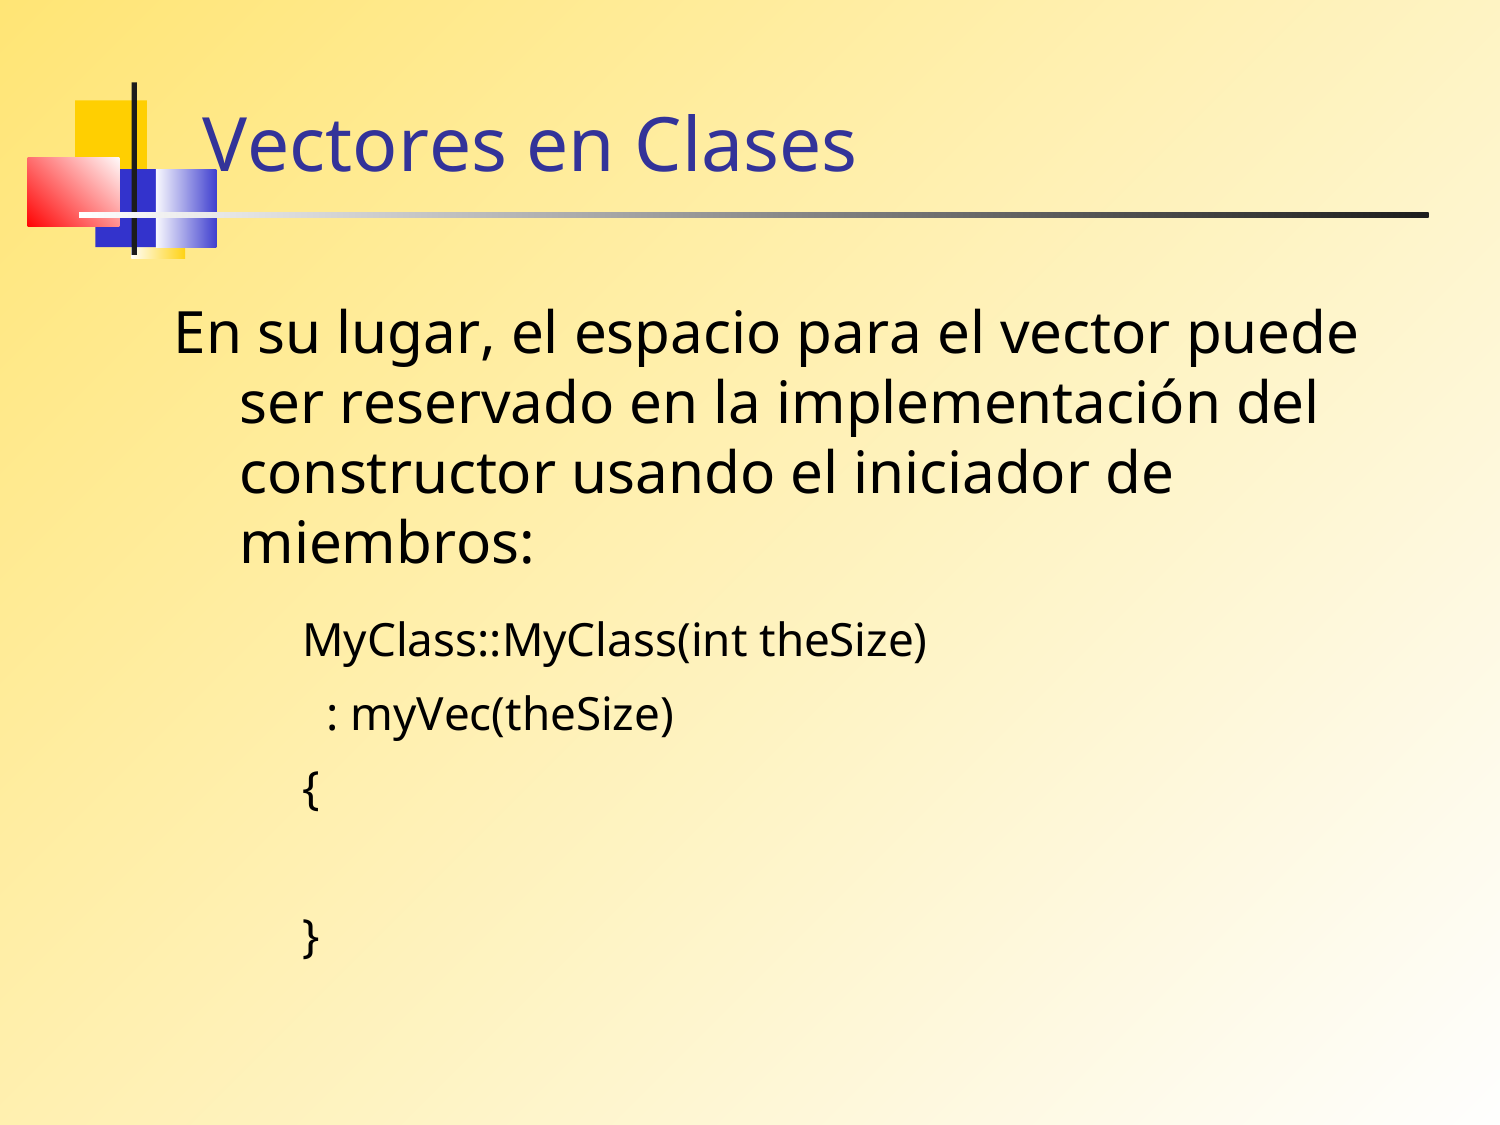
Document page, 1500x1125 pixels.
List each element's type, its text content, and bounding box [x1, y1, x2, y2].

list MyClass::MyClass(int theSize)‏ : myVec(theSize)‏ { } [287, 600, 1450, 1051]
text_box En su lugar, el espacio para el vector puede ser reservado en la implementación del constructor usando el iniciador de miembros: [150, 287, 1426, 583]
title Vectores en Clases [187, 37, 1466, 201]
